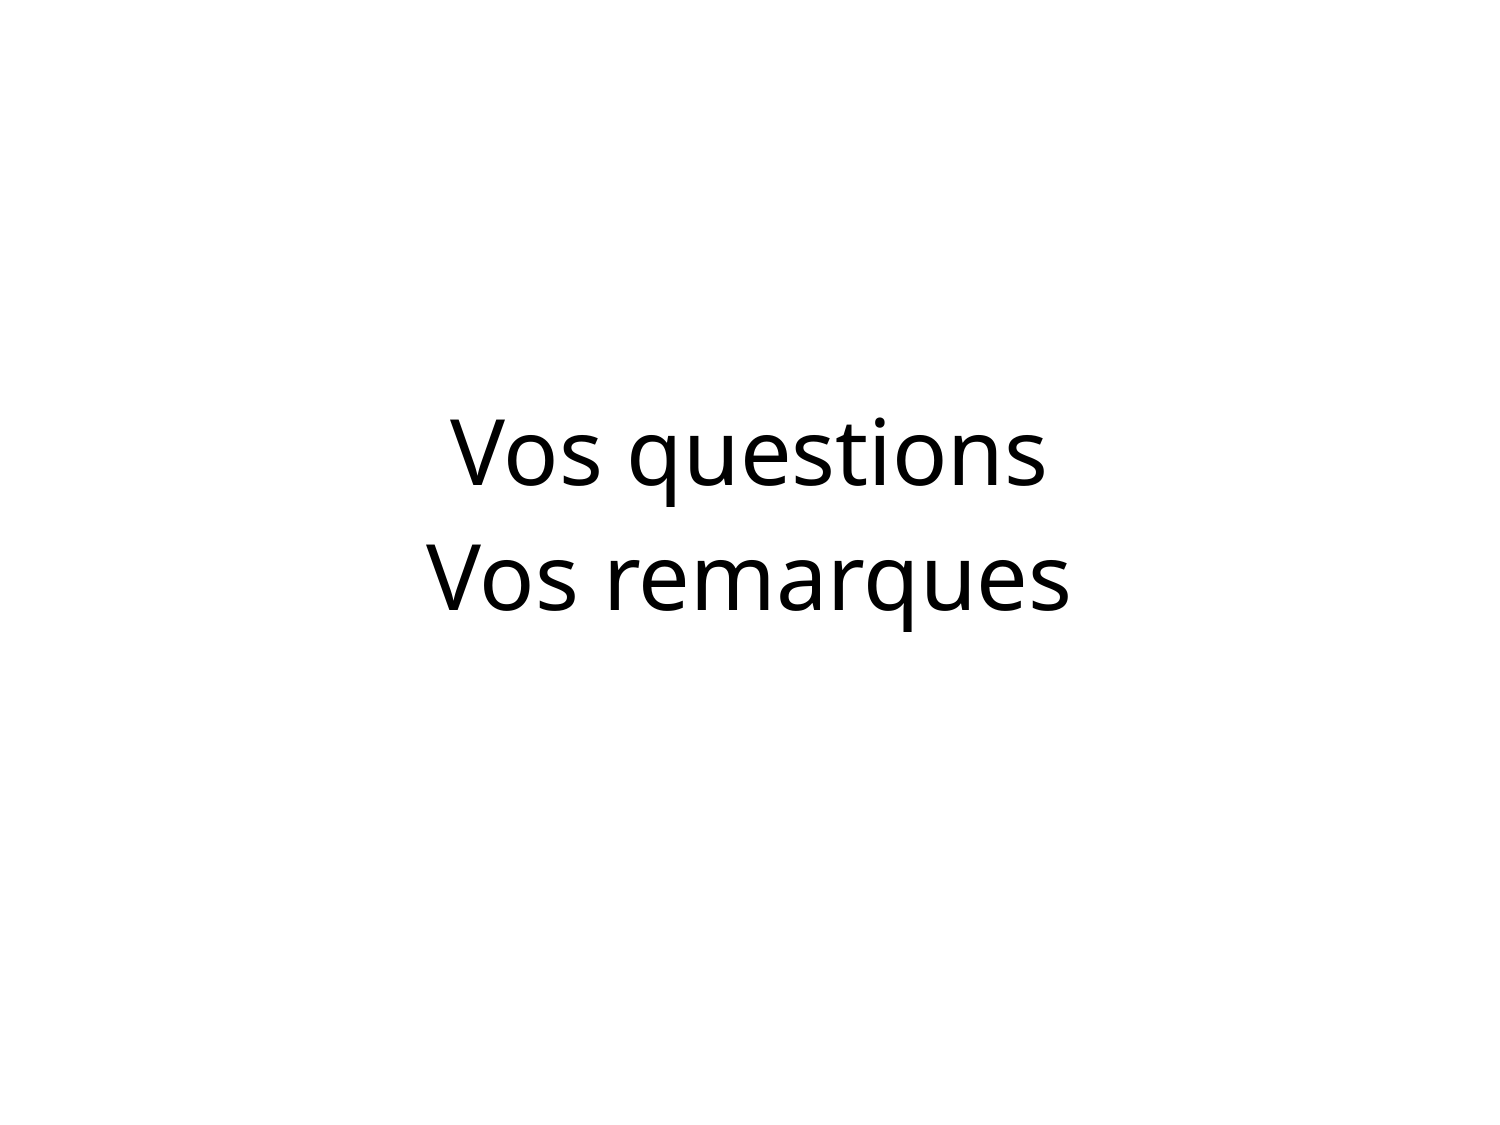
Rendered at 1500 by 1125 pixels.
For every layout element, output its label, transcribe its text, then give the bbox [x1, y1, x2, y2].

subtitle Vos questions Vos remarques [75, 24, 1425, 1000]
